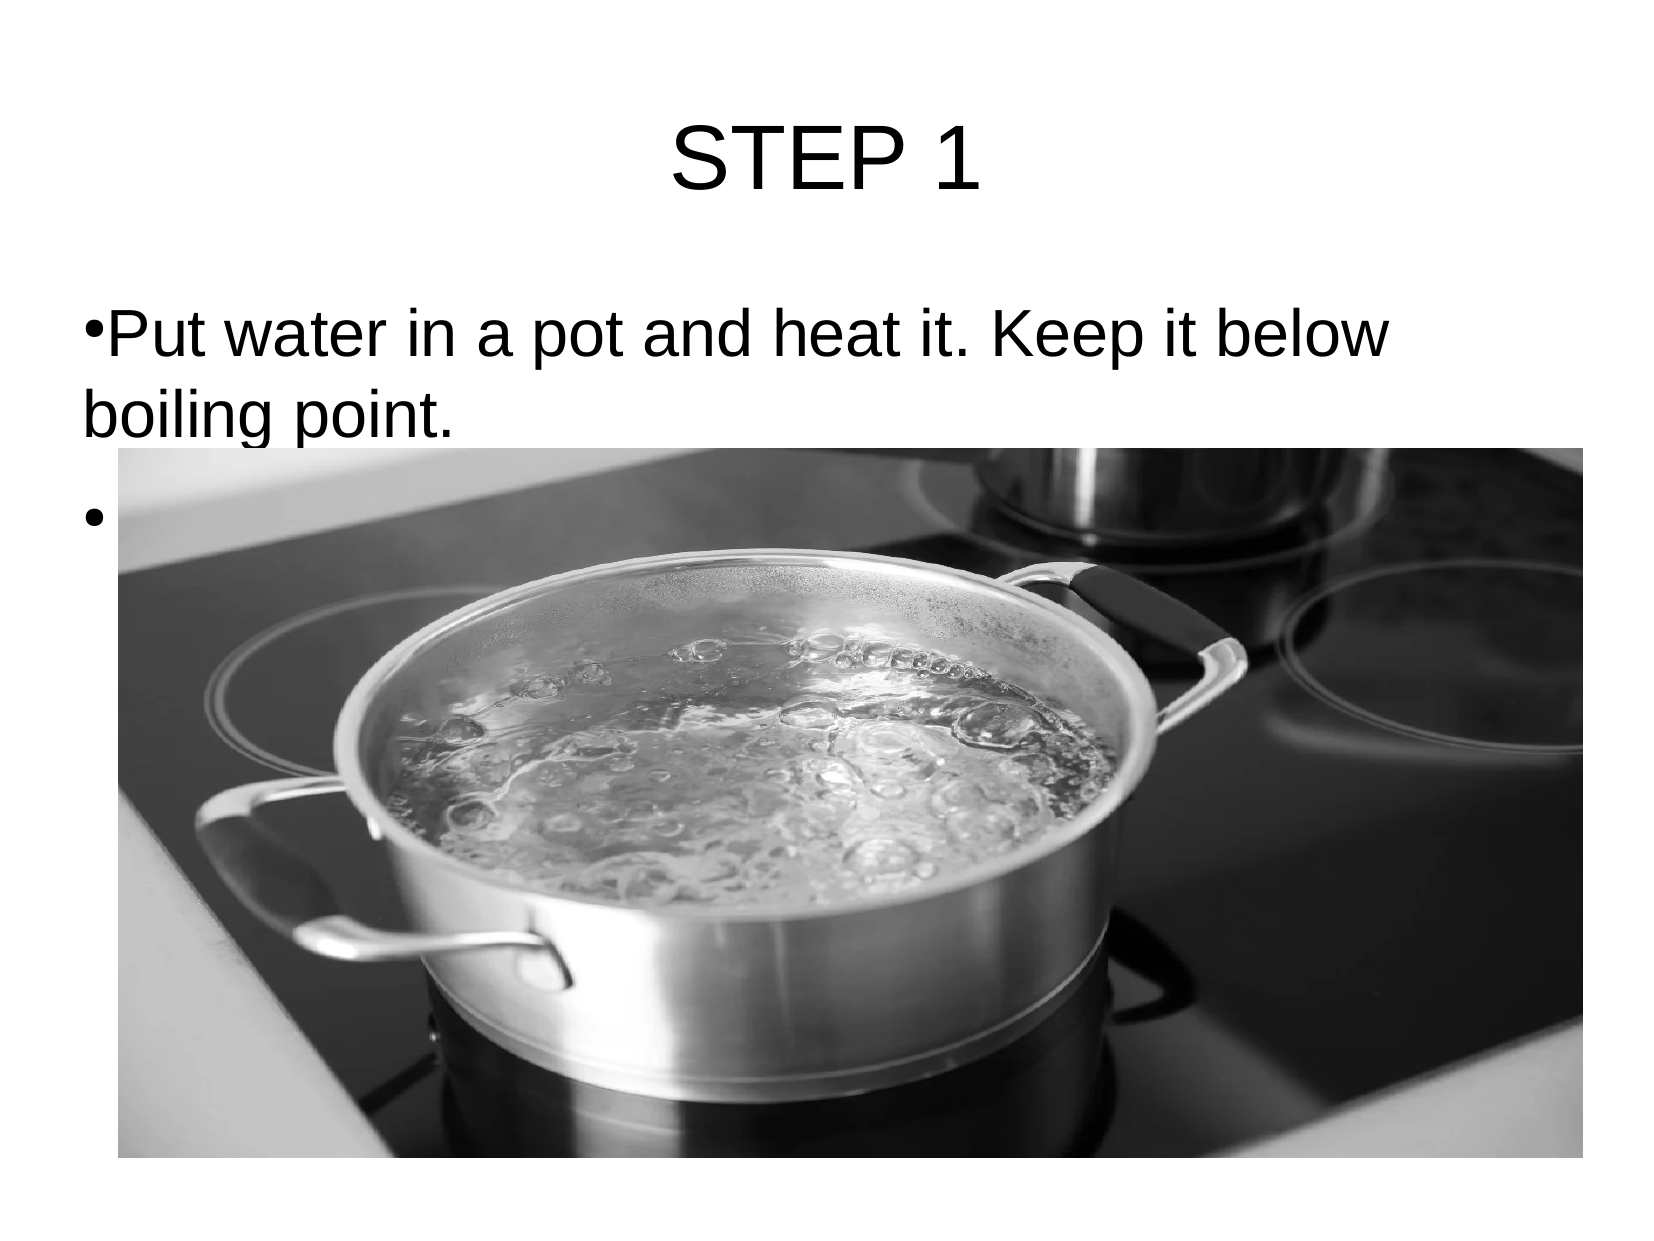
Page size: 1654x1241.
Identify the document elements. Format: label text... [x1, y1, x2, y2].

picture [118, 448, 1583, 1158]
title STEP 1 [82, 49, 1571, 257]
list Put water in a pot and heat it. Keep it below boiling point. [82, 290, 1571, 1109]
